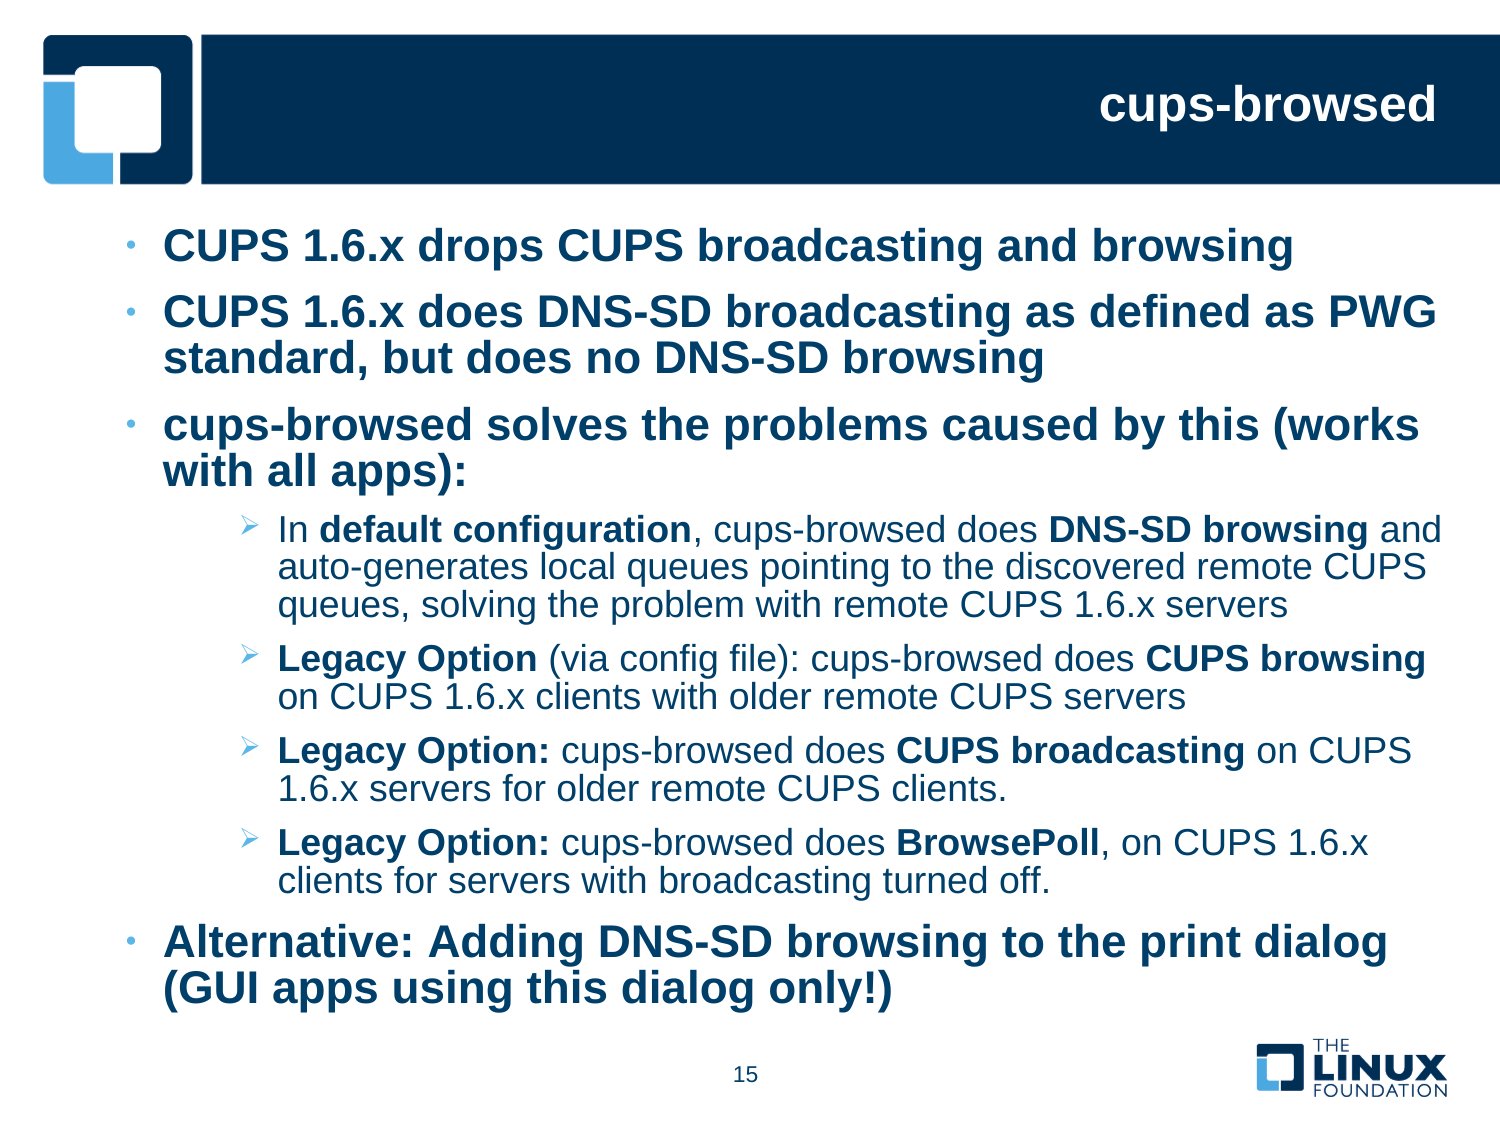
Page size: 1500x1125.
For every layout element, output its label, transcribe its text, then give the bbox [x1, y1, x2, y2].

picture [0, 0, 1500, 1125]
list CUPS 1.6.x drops CUPS broadcasting and browsing CUPS 1.6.x does DNS-SD broadcasting as defined as PWG standard, but does no DNS-SD browsing cups-browsed solves the problems caused by this (works with all apps): In default configuration, cups-browsed does DNS-SD browsing and auto-generates local queues pointing to the discovered remote CUPS queues, solving the problem with remote CUPS 1.6.x servers Legacy Option (via config file): cups-browsed does CUPS browsing on CUPS 1.6.x clients with older remote CUPS servers Legacy Option: cups-browsed does CUPS broadcasting on CUPS 1.6.x servers for older remote CUPS clients. Legacy Option: cups-browsed does BrowsePoll, on CUPS 1.6.x clients for servers with broadcasting turned off. Alternative: Adding DNS-SD browsing to the print dialog (GUI apps using this dialog only!) [87, 224, 1450, 1019]
title cups-browsed [249, 37, 1438, 175]
